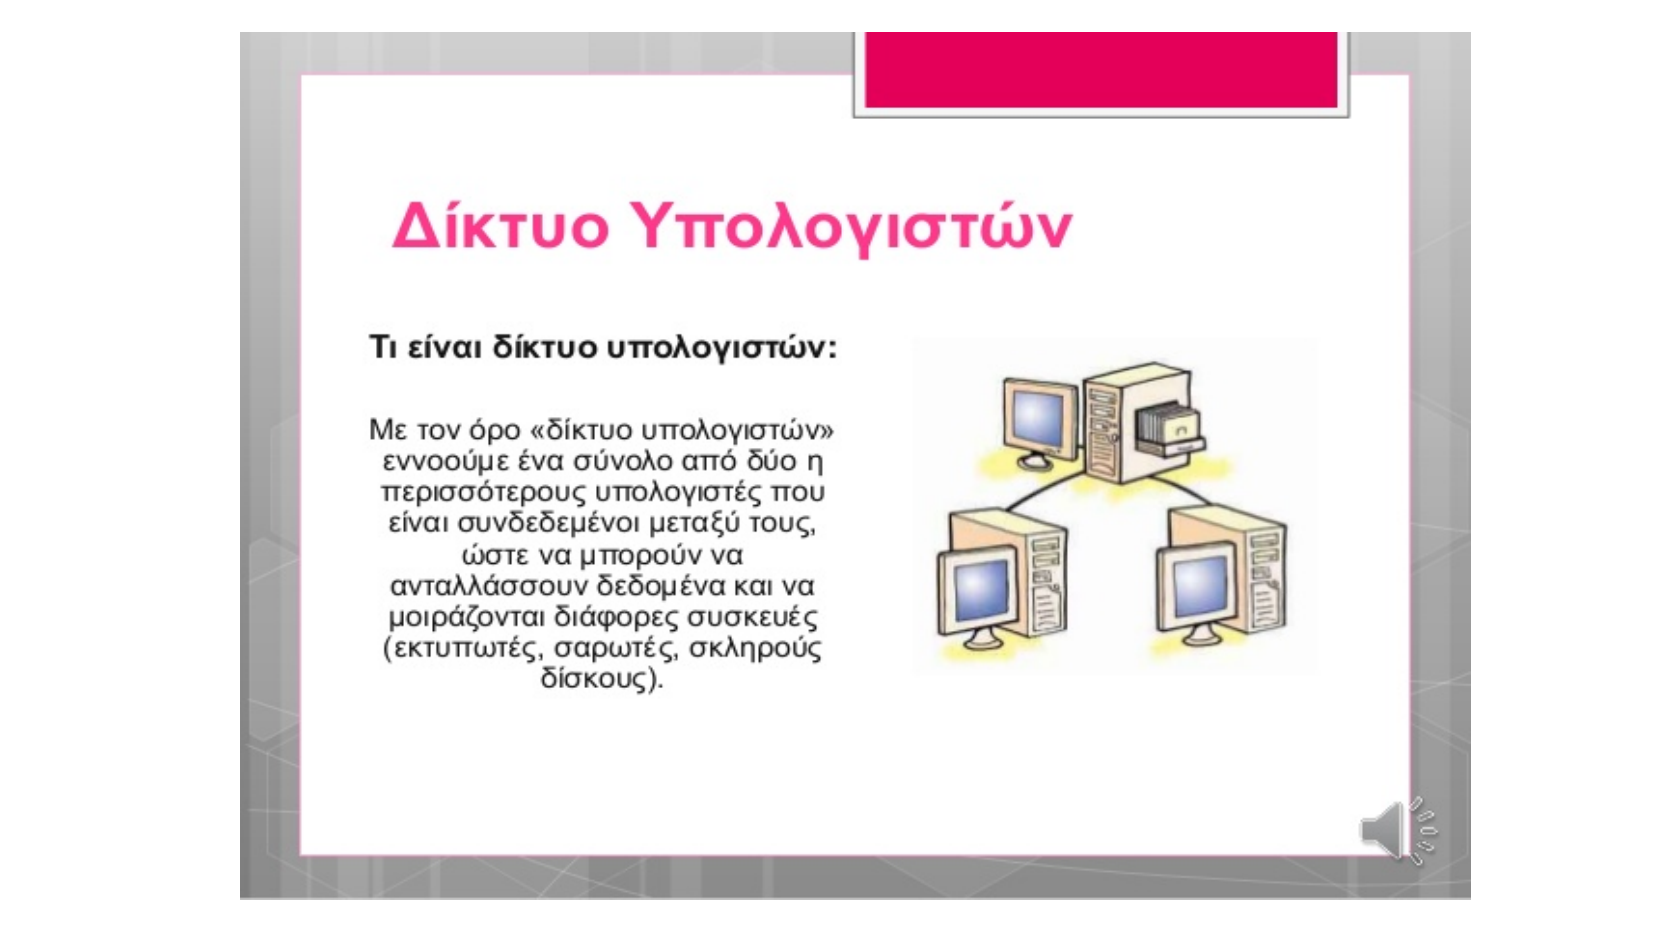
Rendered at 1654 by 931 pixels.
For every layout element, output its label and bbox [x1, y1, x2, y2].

picture [240, 32, 1471, 901]
